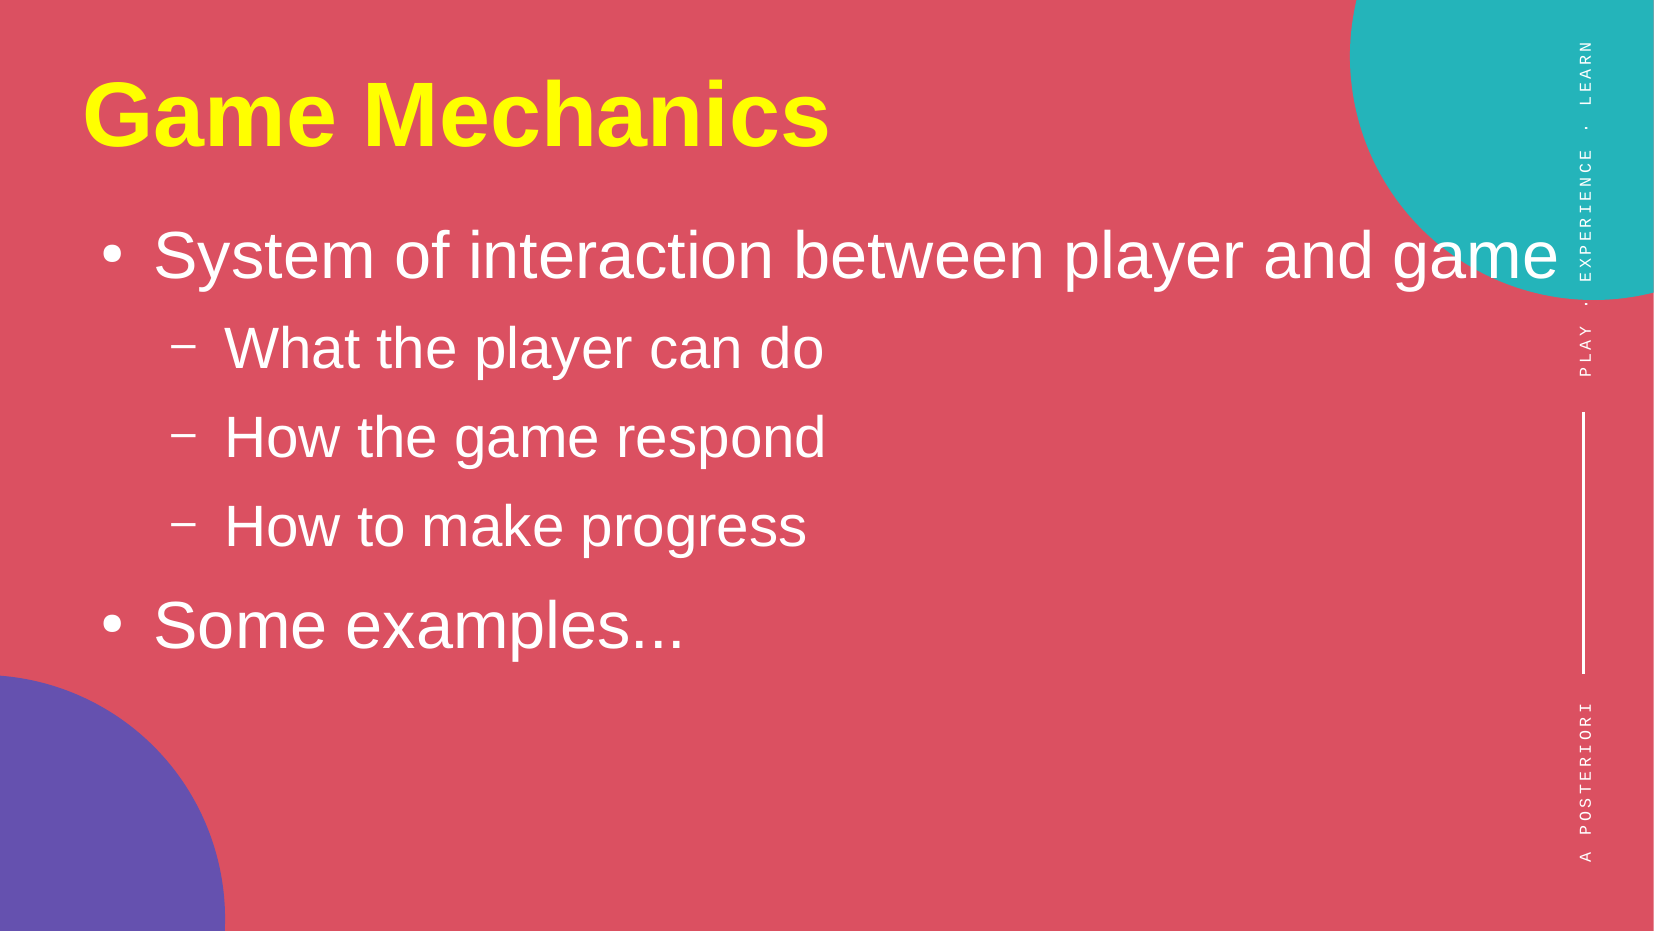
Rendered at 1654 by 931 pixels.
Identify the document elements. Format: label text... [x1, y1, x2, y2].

list System of interaction between player and game What the player can do How the game respond How to make progress Some examples... [82, 217, 1571, 758]
title Game Mechanics [82, 37, 1351, 193]
